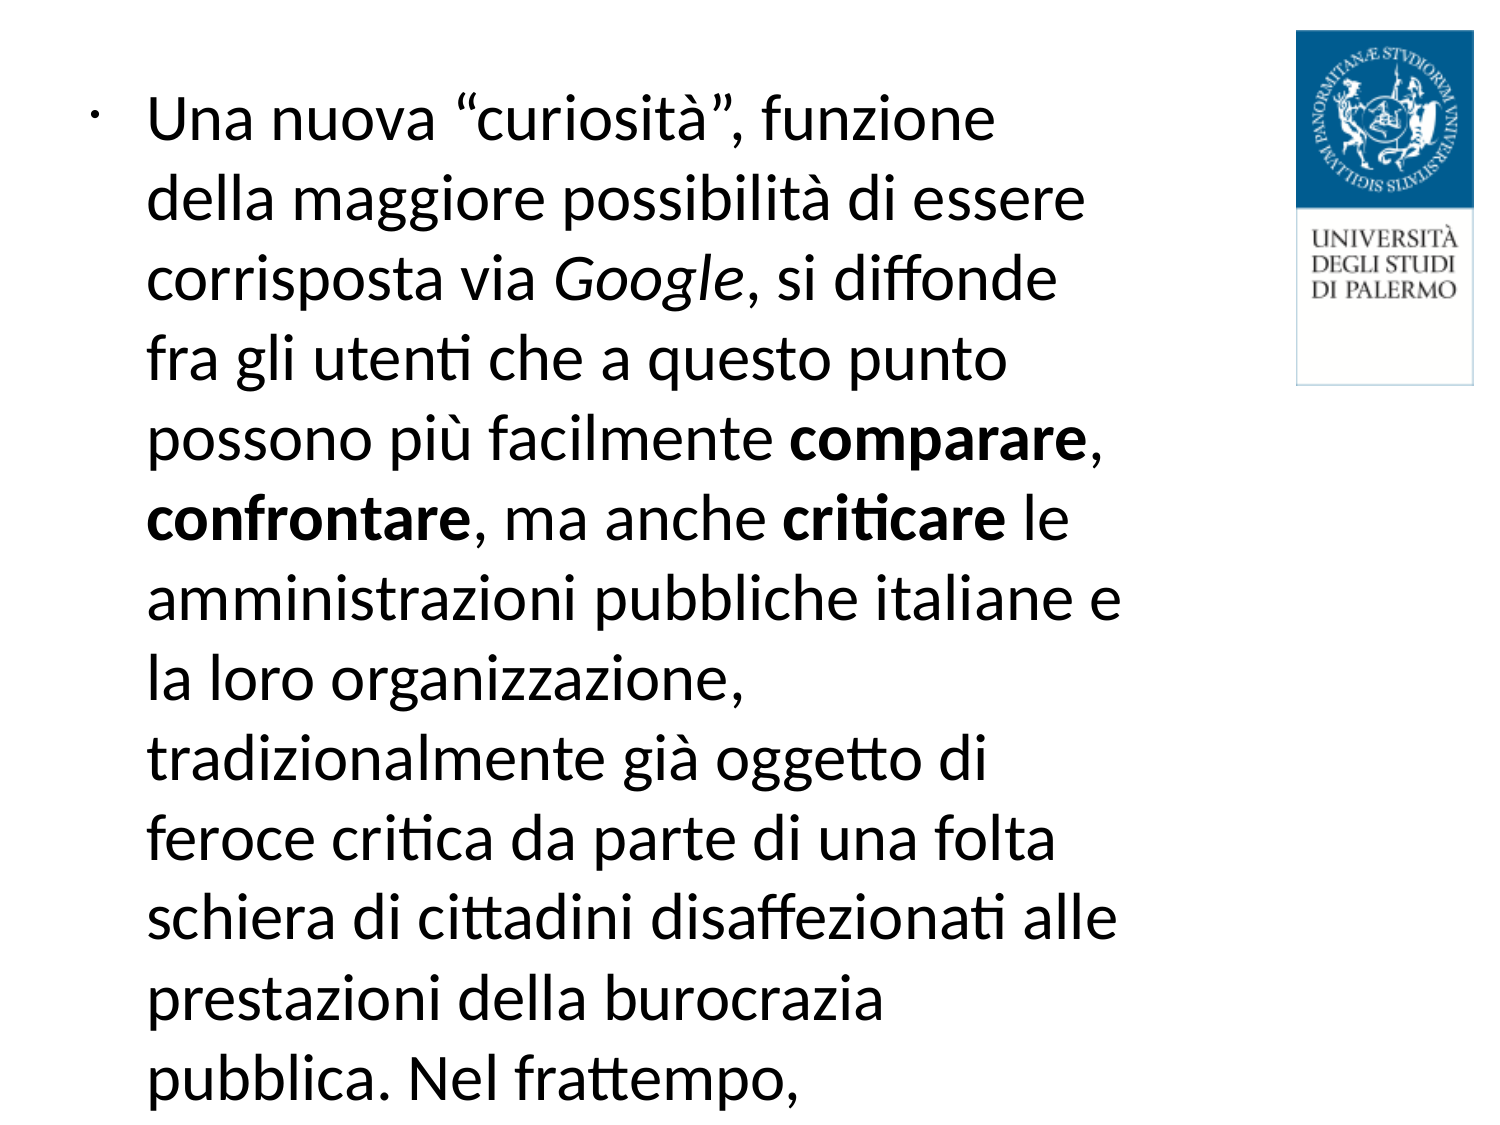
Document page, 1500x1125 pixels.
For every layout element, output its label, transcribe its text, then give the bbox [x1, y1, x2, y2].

list Una nuova “curiosità”, funzione della maggiore possibilità di essere corrisposta via Google, si diffonde fra gli utenti che a questo punto possono più facilmente comparare, confrontare, ma anche criticare le amministrazioni pubbliche italiane e la loro organizzazione, tradizionalmente già oggetto di feroce critica da parte di una folta schiera di cittadini disaffezionati alle prestazioni della burocrazia pubblica. Nel frattempo, l’innovazione rivoluzionaria del web 2.0 prepara alla terza fase, durante la quale l’interscambio fra PA e cittadinanza diventa più frequente e vieppiù “auspicato” anche dalle nuove normative prodotte in questi stessi anni in ragione della maggiore possibilità di analisi della qualità della performance che le tecnologie adesso consentono di monitorare. [75, 66, 1152, 1005]
picture [1296, 30, 1474, 386]
